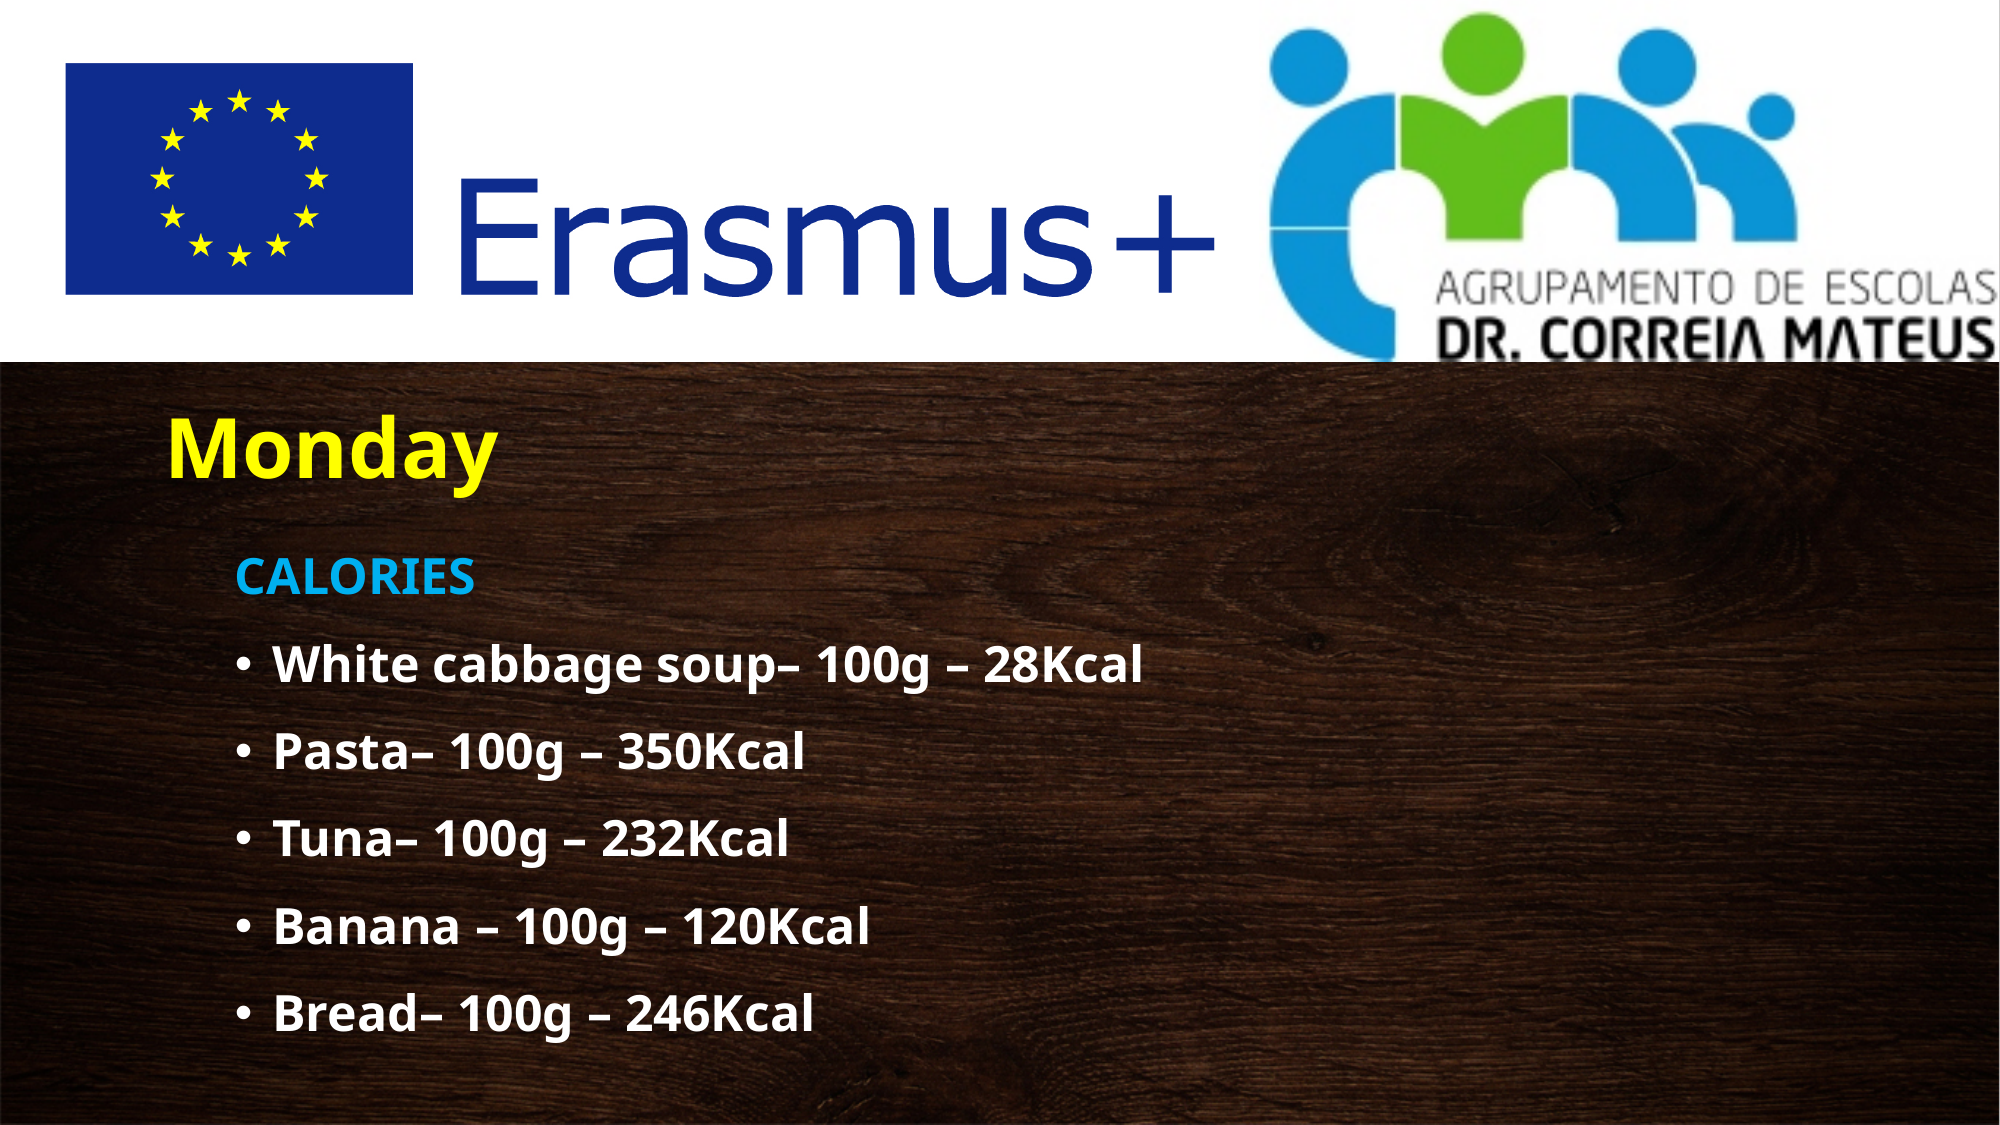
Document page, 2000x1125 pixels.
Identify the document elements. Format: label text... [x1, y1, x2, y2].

text_box Monday [149, 361, 764, 502]
picture [0, 0, 2000, 362]
list CALORIES White cabbage soup– 100g – 28Kcal Pasta– 100g – 350Kcal Tuna– 100g – 232Kcal Banana – 100g – 120Kcal Bread– 100g – 246Kcal [220, 544, 1799, 1125]
